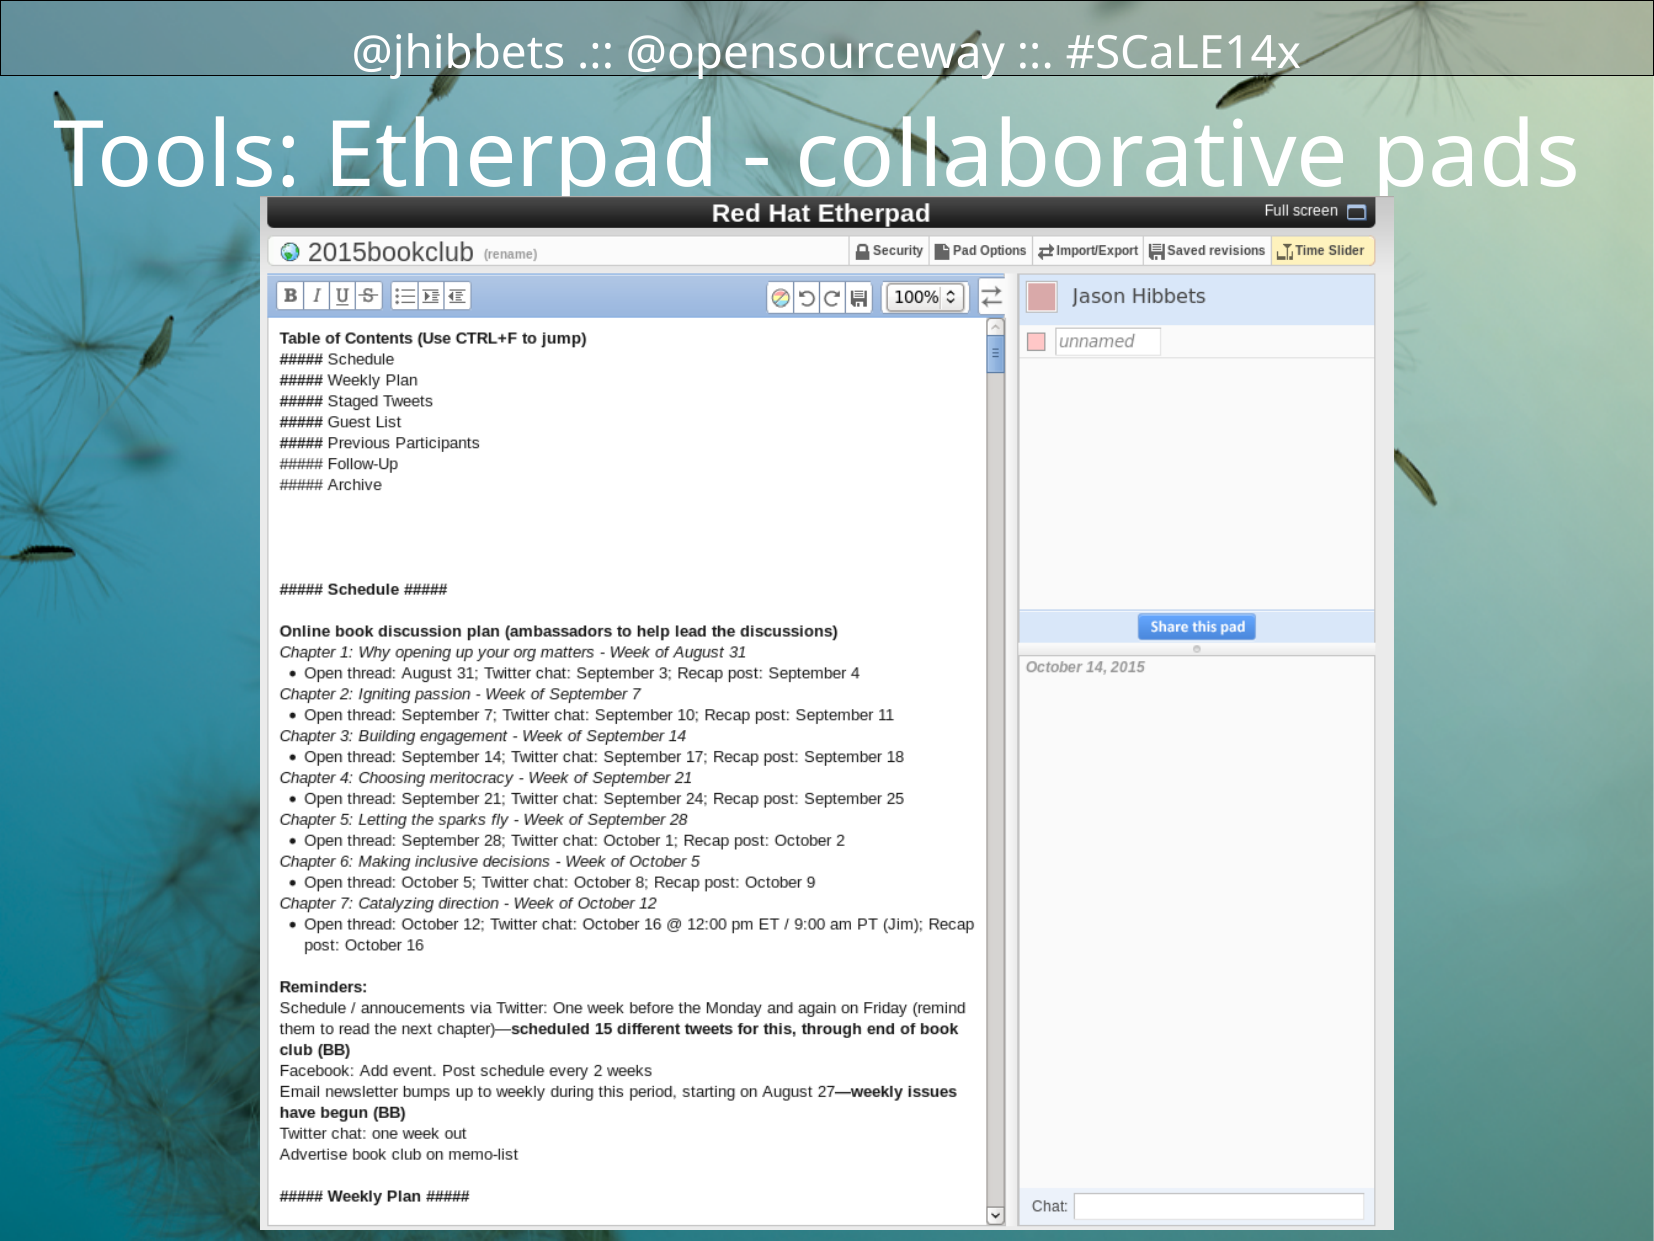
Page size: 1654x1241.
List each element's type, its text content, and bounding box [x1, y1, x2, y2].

picture [0, 76, 1654, 1241]
title Tools: Etherpad - collaborative pads [30, 47, 1606, 255]
